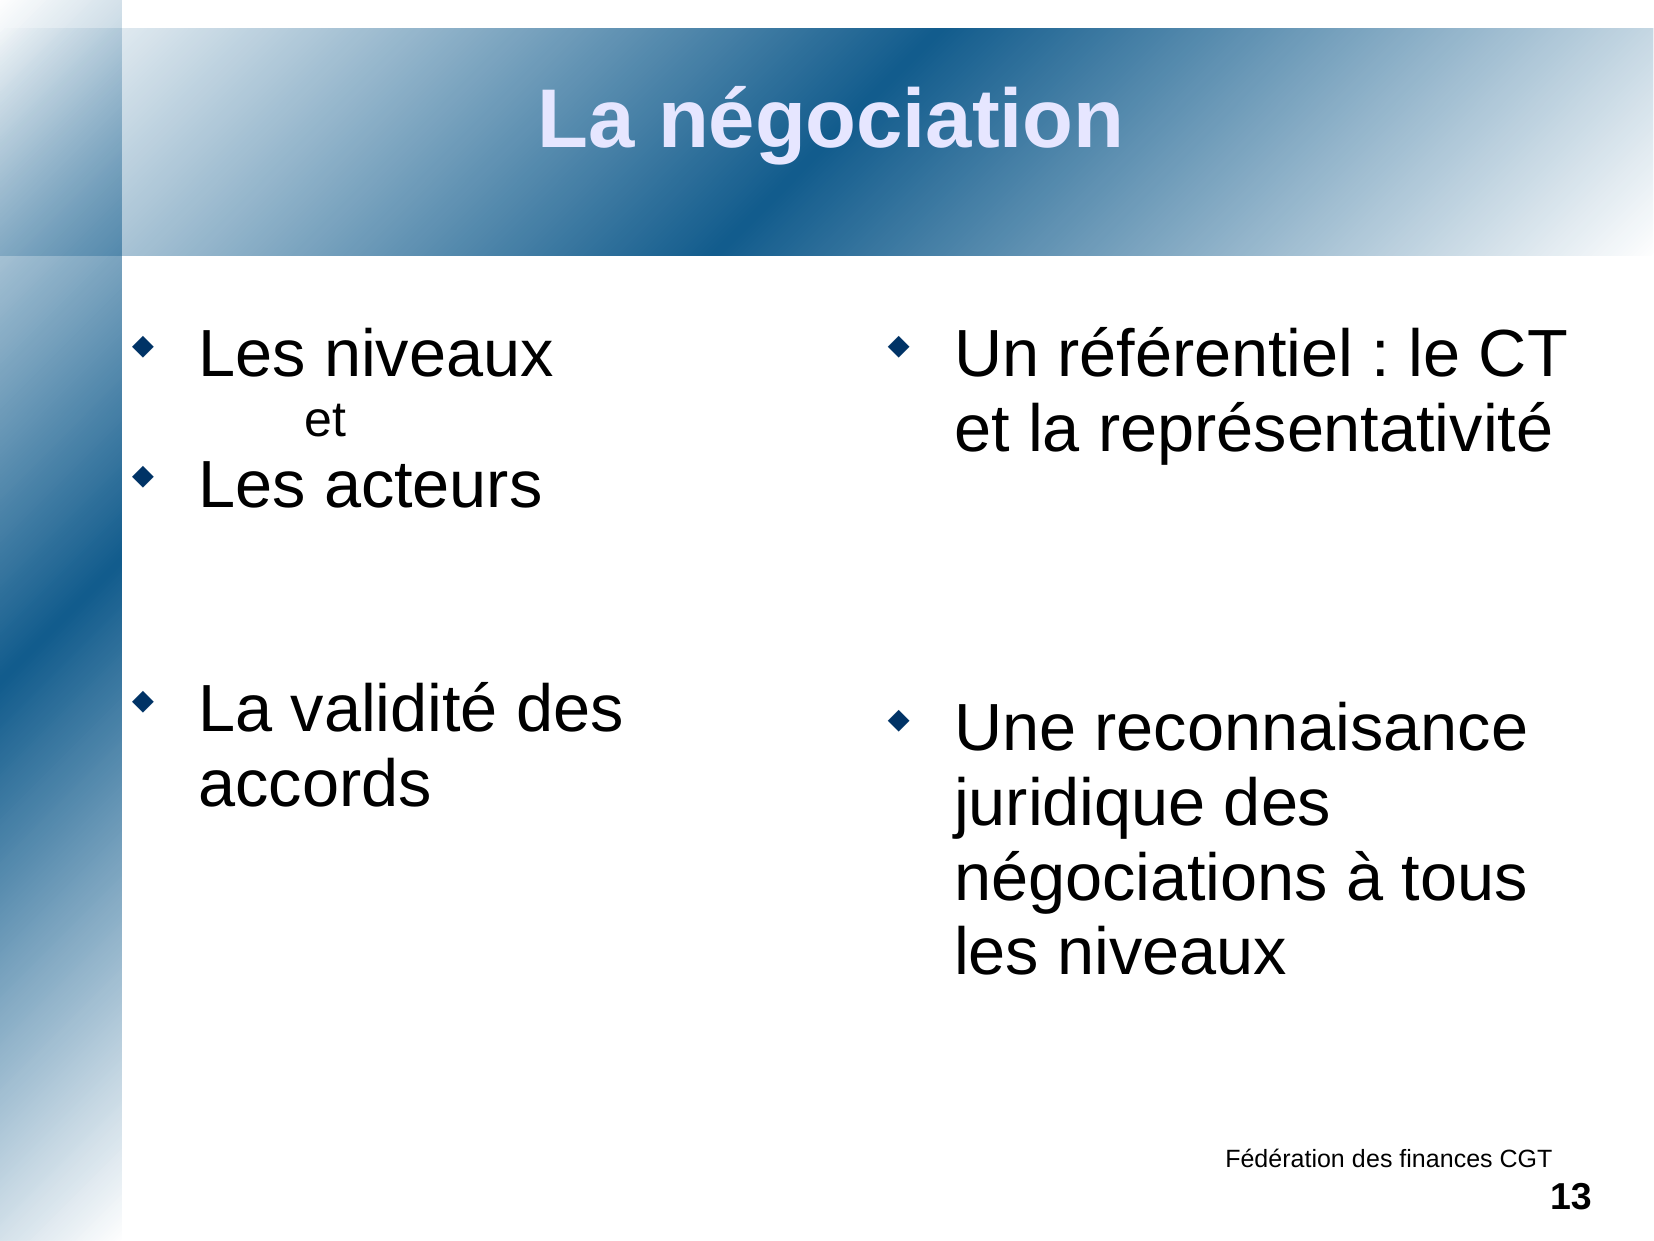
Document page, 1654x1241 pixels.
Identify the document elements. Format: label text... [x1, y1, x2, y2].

title La négociation [125, 71, 1538, 165]
list Un référentiel : le CT et la représentativité Une reconnaisance juridique des négociations à tous les niveaux [883, 316, 1604, 1174]
list Les niveaux et Les acteurs La validité des accords [127, 316, 848, 1174]
text_box Fédération des finances CGT [1210, 1138, 1569, 1182]
text_box <numéro> [1535, 1169, 1654, 1241]
